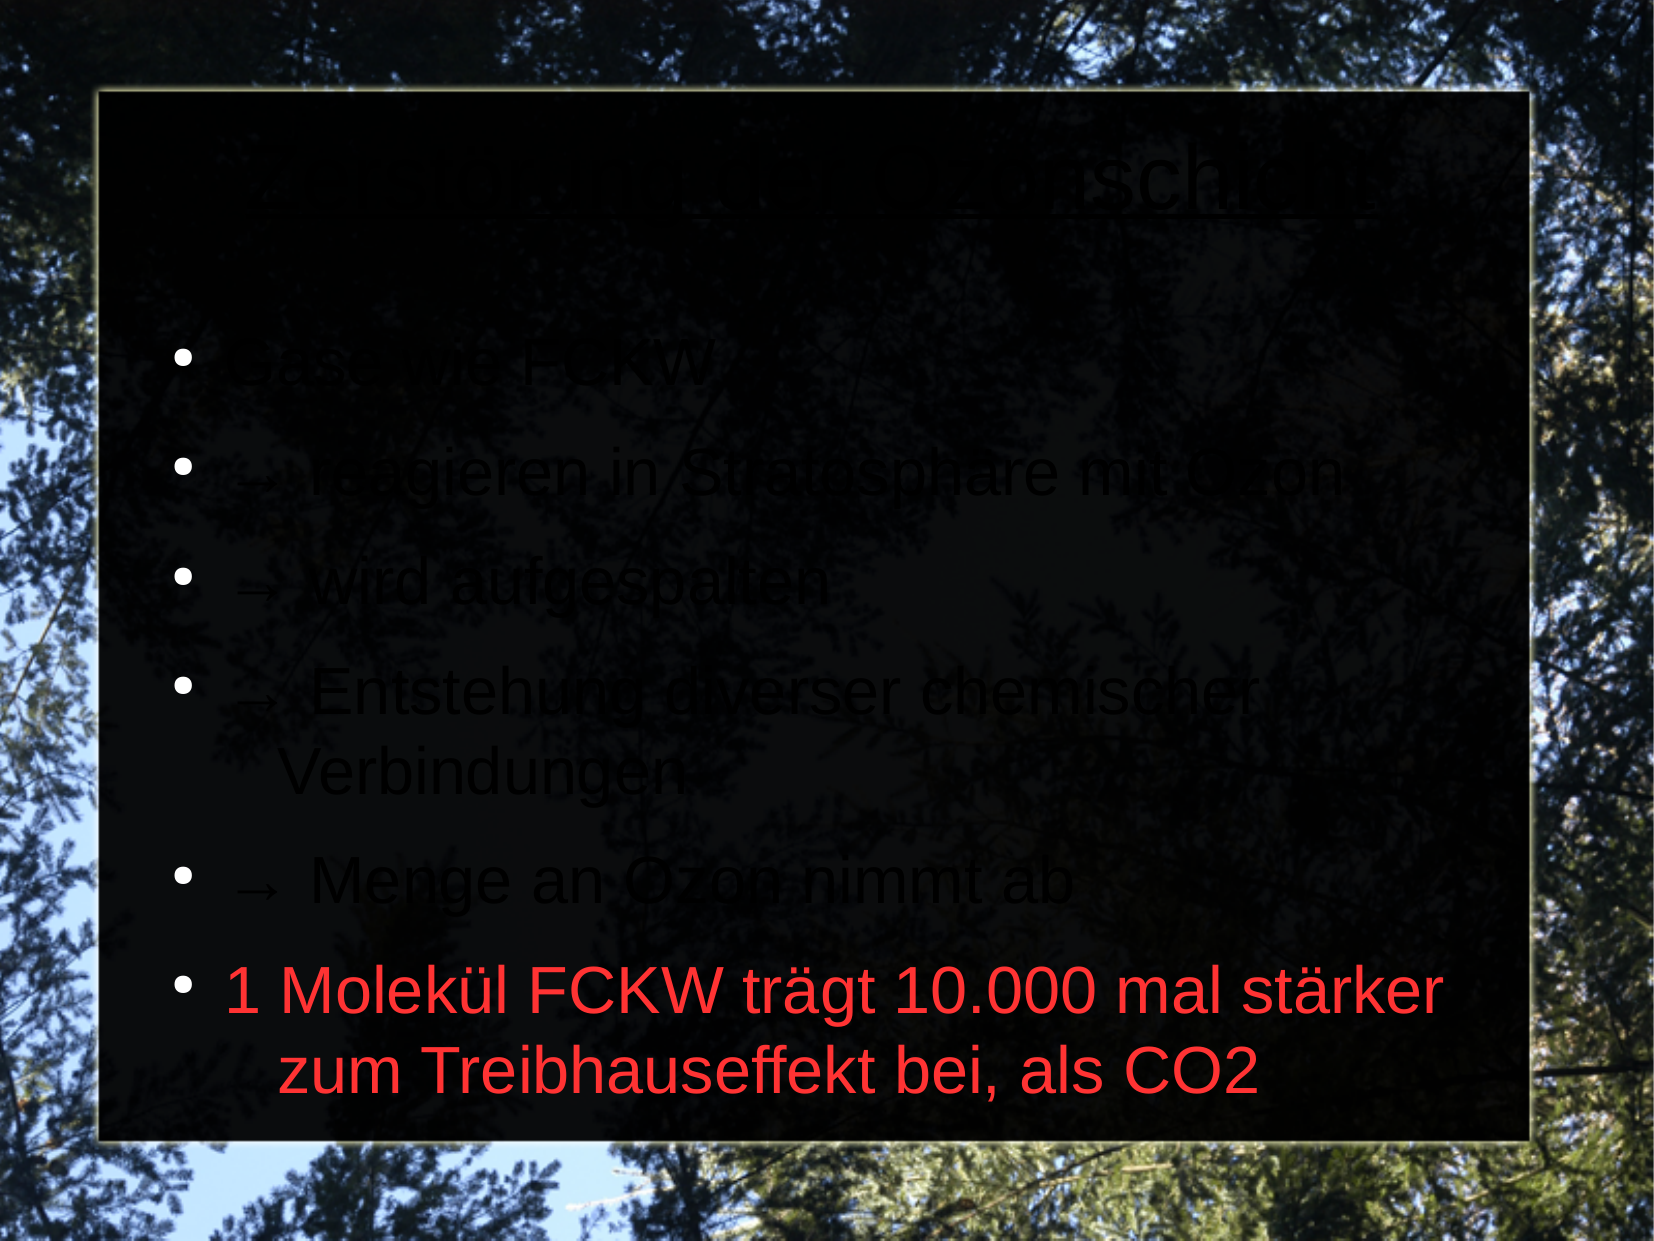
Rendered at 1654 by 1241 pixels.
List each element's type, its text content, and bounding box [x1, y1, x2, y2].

title Zerstörung der Ozonschicht [88, 88, 1536, 257]
list Gase wie FCKW → reagieren in Stratosphäre mit Ozon → wird aufgespalten → Entstehung diverser chemischer Verbindungen → Menge an Ozon nimmt ab 1 Molekül FCKW trägt 10.000 mal stärker zum Treibhauseffekt bei, als CO2 [135, 318, 1548, 1151]
